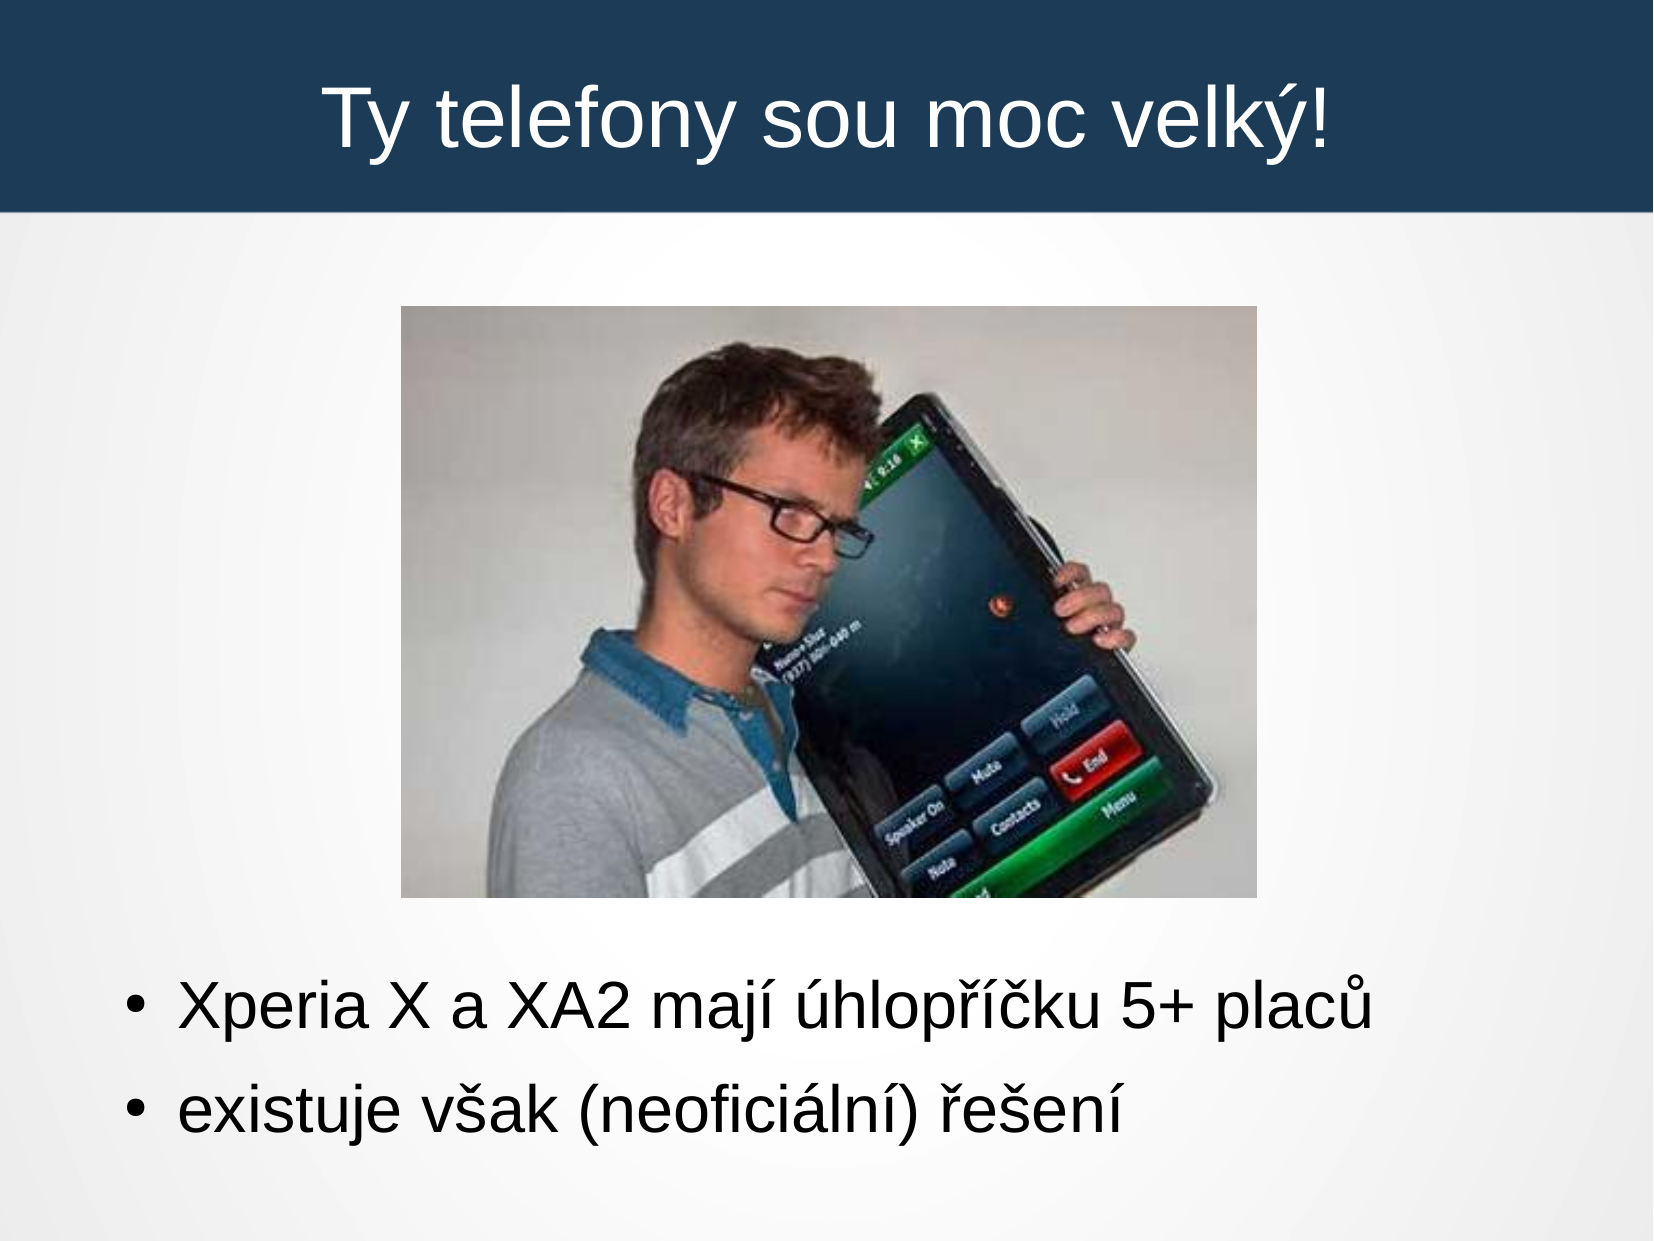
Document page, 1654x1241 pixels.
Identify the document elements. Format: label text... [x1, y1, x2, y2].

list Xperia X a XA2 mají úhlopříčku 5+ placů existuje však (neoficiální) řešení [106, 759, 1595, 1241]
picture [0, 0, 1653, 1241]
title Ty telefony sou moc velký! [82, 47, 1571, 189]
